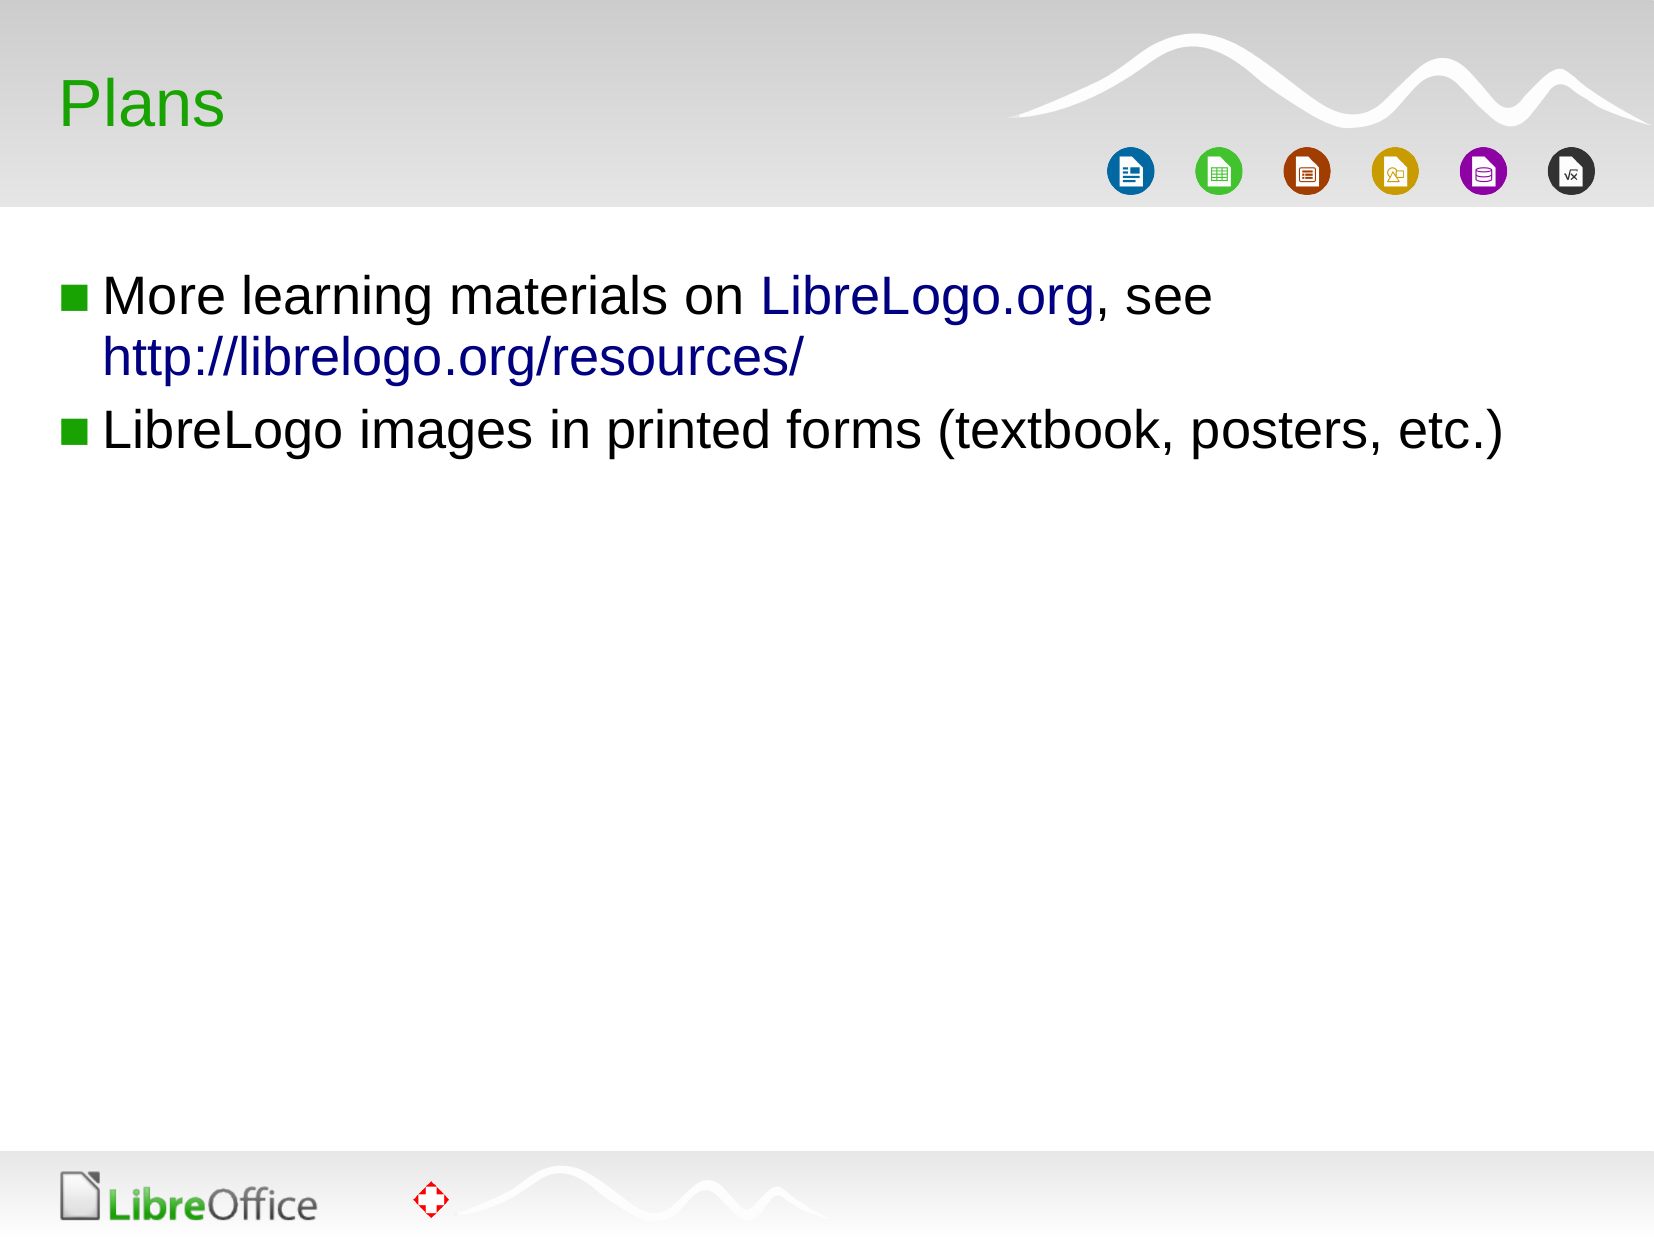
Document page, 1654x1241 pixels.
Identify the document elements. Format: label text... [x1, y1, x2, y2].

list More learning materials on LibreLogo.org, see http://librelogo.org/resources/ LibreLogo images in printed forms (textbook, posters, etc.) [59, 265, 1595, 985]
picture [1034, 29, 1654, 131]
picture [413, 1163, 833, 1223]
picture [1107, 147, 1595, 195]
title Plans [59, 29, 1034, 178]
picture [41, 1152, 337, 1240]
